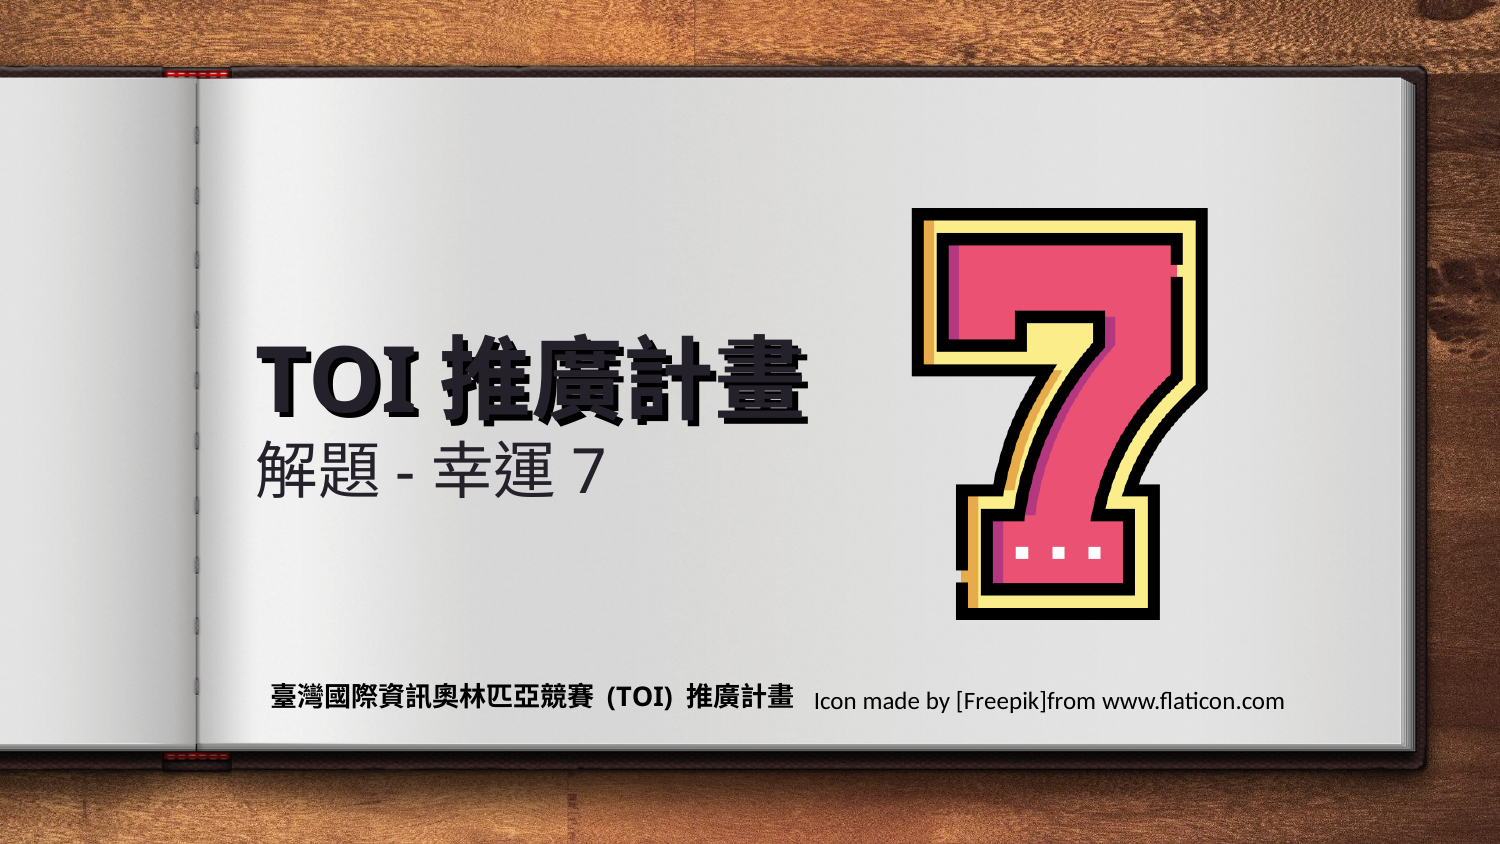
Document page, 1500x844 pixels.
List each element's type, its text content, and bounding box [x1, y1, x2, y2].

text_box Icon made by [Freepik]from www.flaticon.com [799, 677, 1364, 722]
picture [853, 208, 1266, 620]
title TOI推廣計畫 解題-幸運7 [240, 262, 853, 565]
